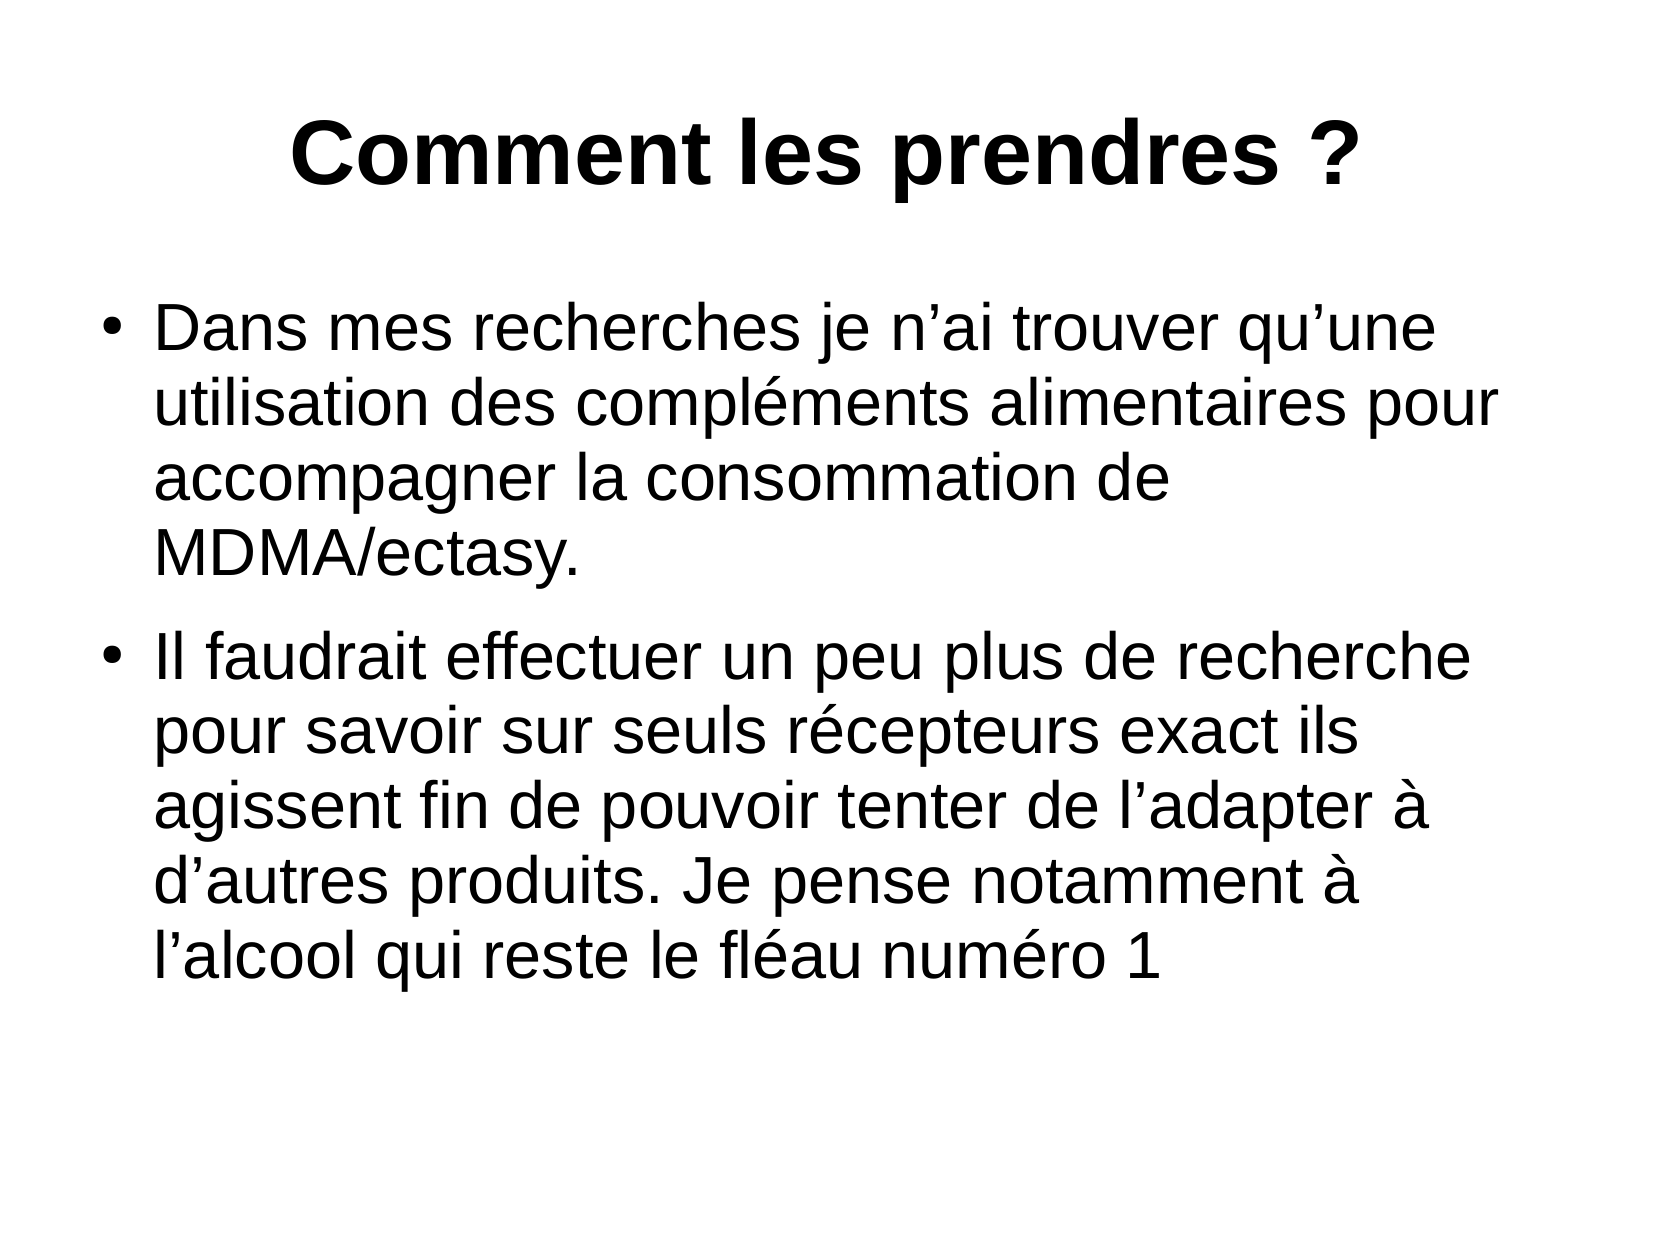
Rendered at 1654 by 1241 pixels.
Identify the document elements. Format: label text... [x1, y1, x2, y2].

title Comment les prendres ? [82, 49, 1571, 257]
list Dans mes recherches je n’ai trouver qu’une utilisation des compléments alimentaires pour accompagner la consommation de MDMA/ectasy. Il faudrait effectuer un peu plus de recherche pour savoir sur seuls récepteurs exact ils agissent fin de pouvoir tenter de l’adapter à d’autres produits. Je pense notamment à l’alcool qui reste le fléau numéro 1 [82, 290, 1571, 1010]
